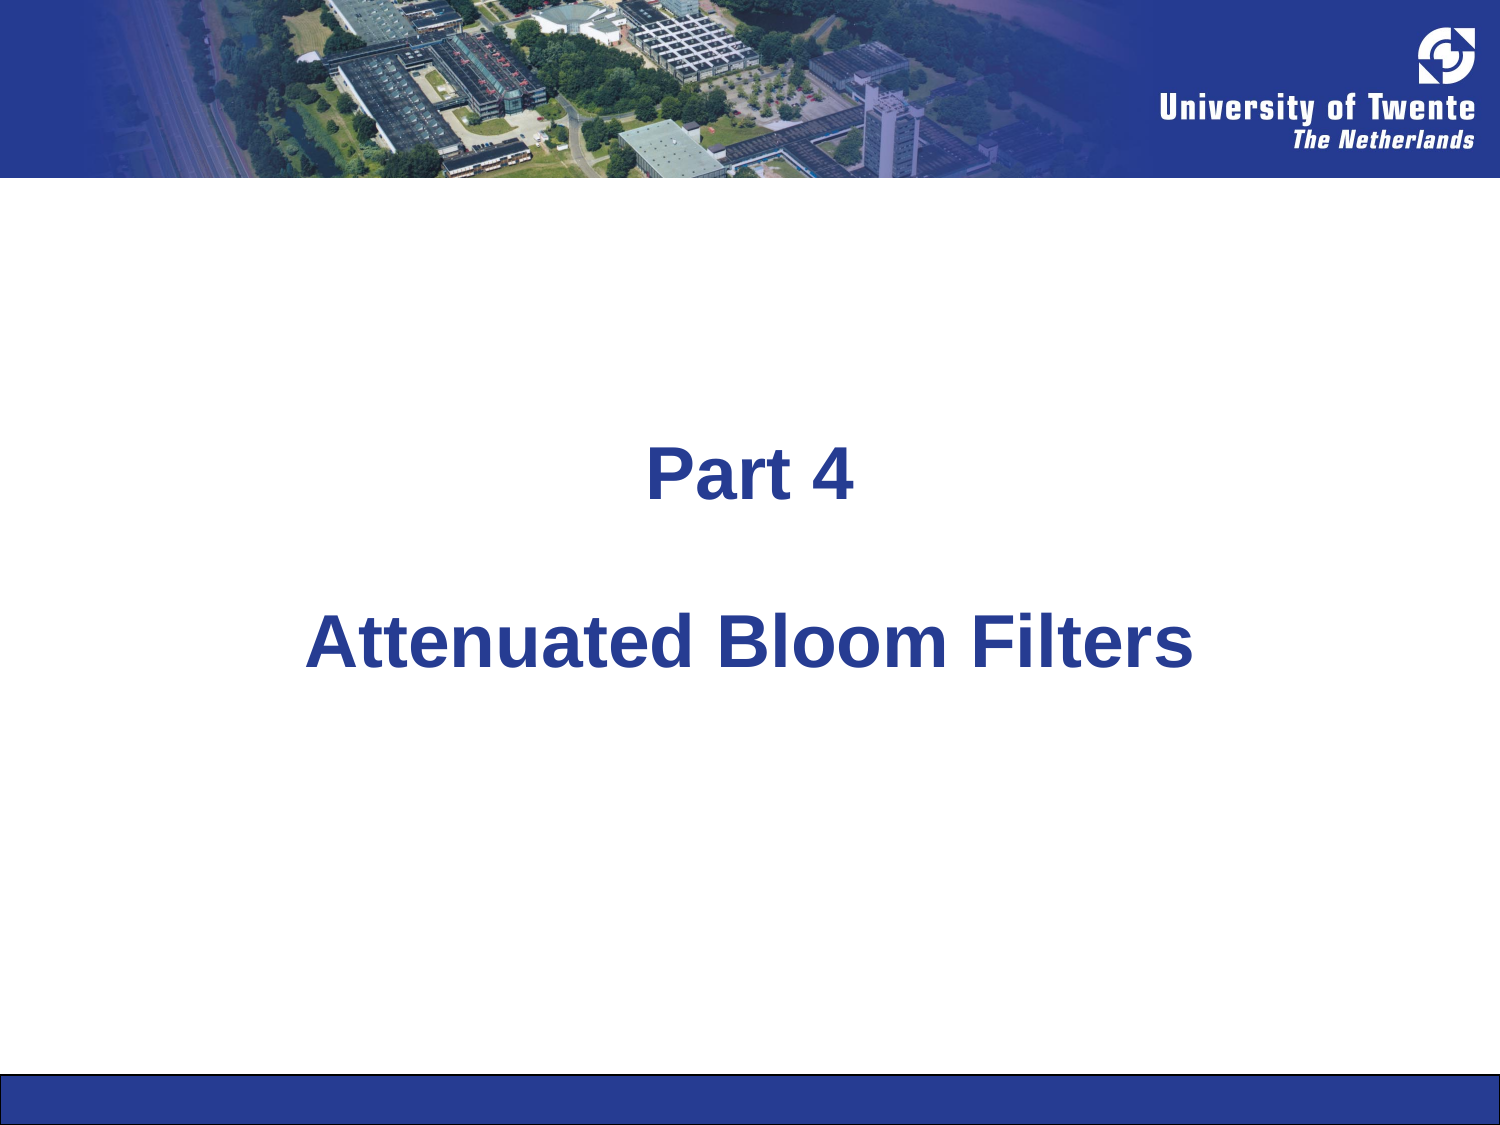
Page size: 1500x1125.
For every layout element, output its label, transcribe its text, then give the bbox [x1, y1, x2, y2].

title Part 4 Attenuated Bloom Filters [112, 412, 1388, 703]
picture [0, 0, 1500, 178]
